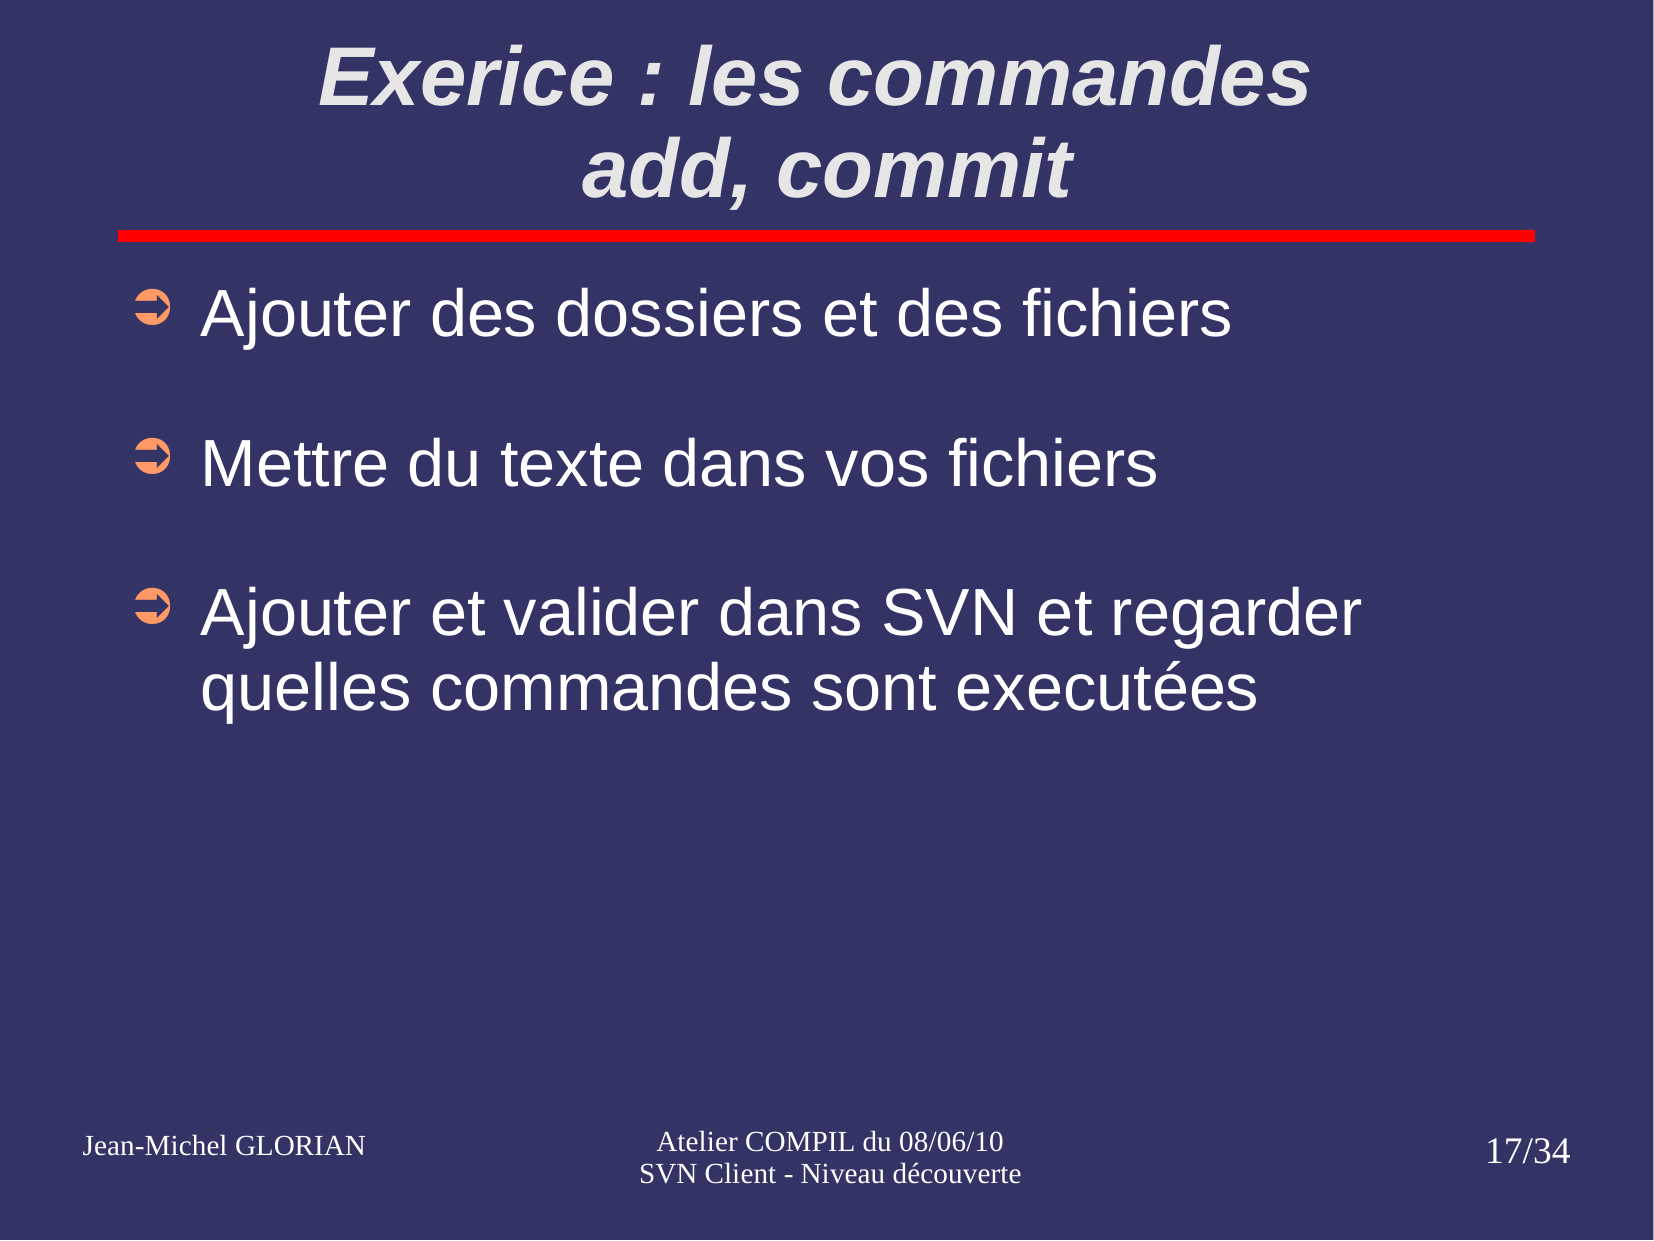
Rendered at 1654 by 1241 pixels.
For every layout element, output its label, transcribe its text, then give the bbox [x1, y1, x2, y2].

title Exerice : les commandes add, commit [121, 26, 1534, 219]
list Ajouter des dossiers et des fichiers Mettre du texte dans vos fichiers Ajouter et valider dans SVN et regarder quelles commandes sont executées [118, 276, 1536, 1078]
